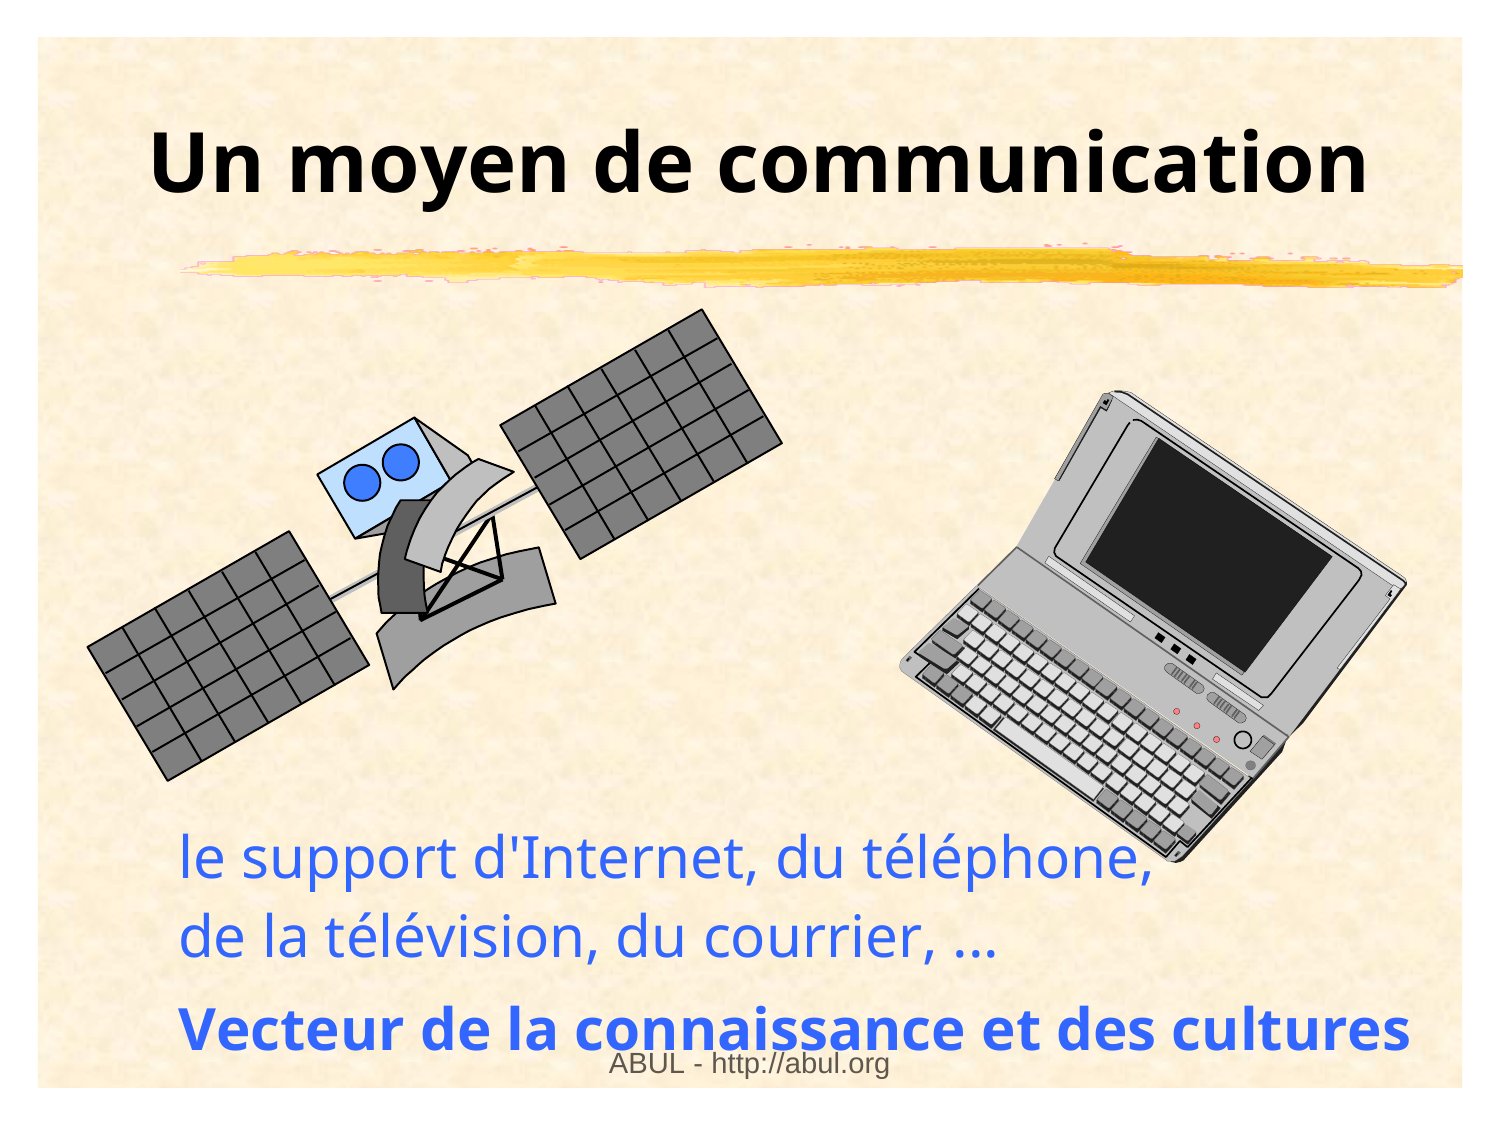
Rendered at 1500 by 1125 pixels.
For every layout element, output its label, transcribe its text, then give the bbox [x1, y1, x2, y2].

picture [37, 37, 1463, 1088]
title Un moyen de communication [132, 72, 1439, 248]
text_box le support d'Internet, du téléphone, de la télévision, du courrier, ... Vecteur de la connaissance et des cultures [163, 808, 1437, 1055]
